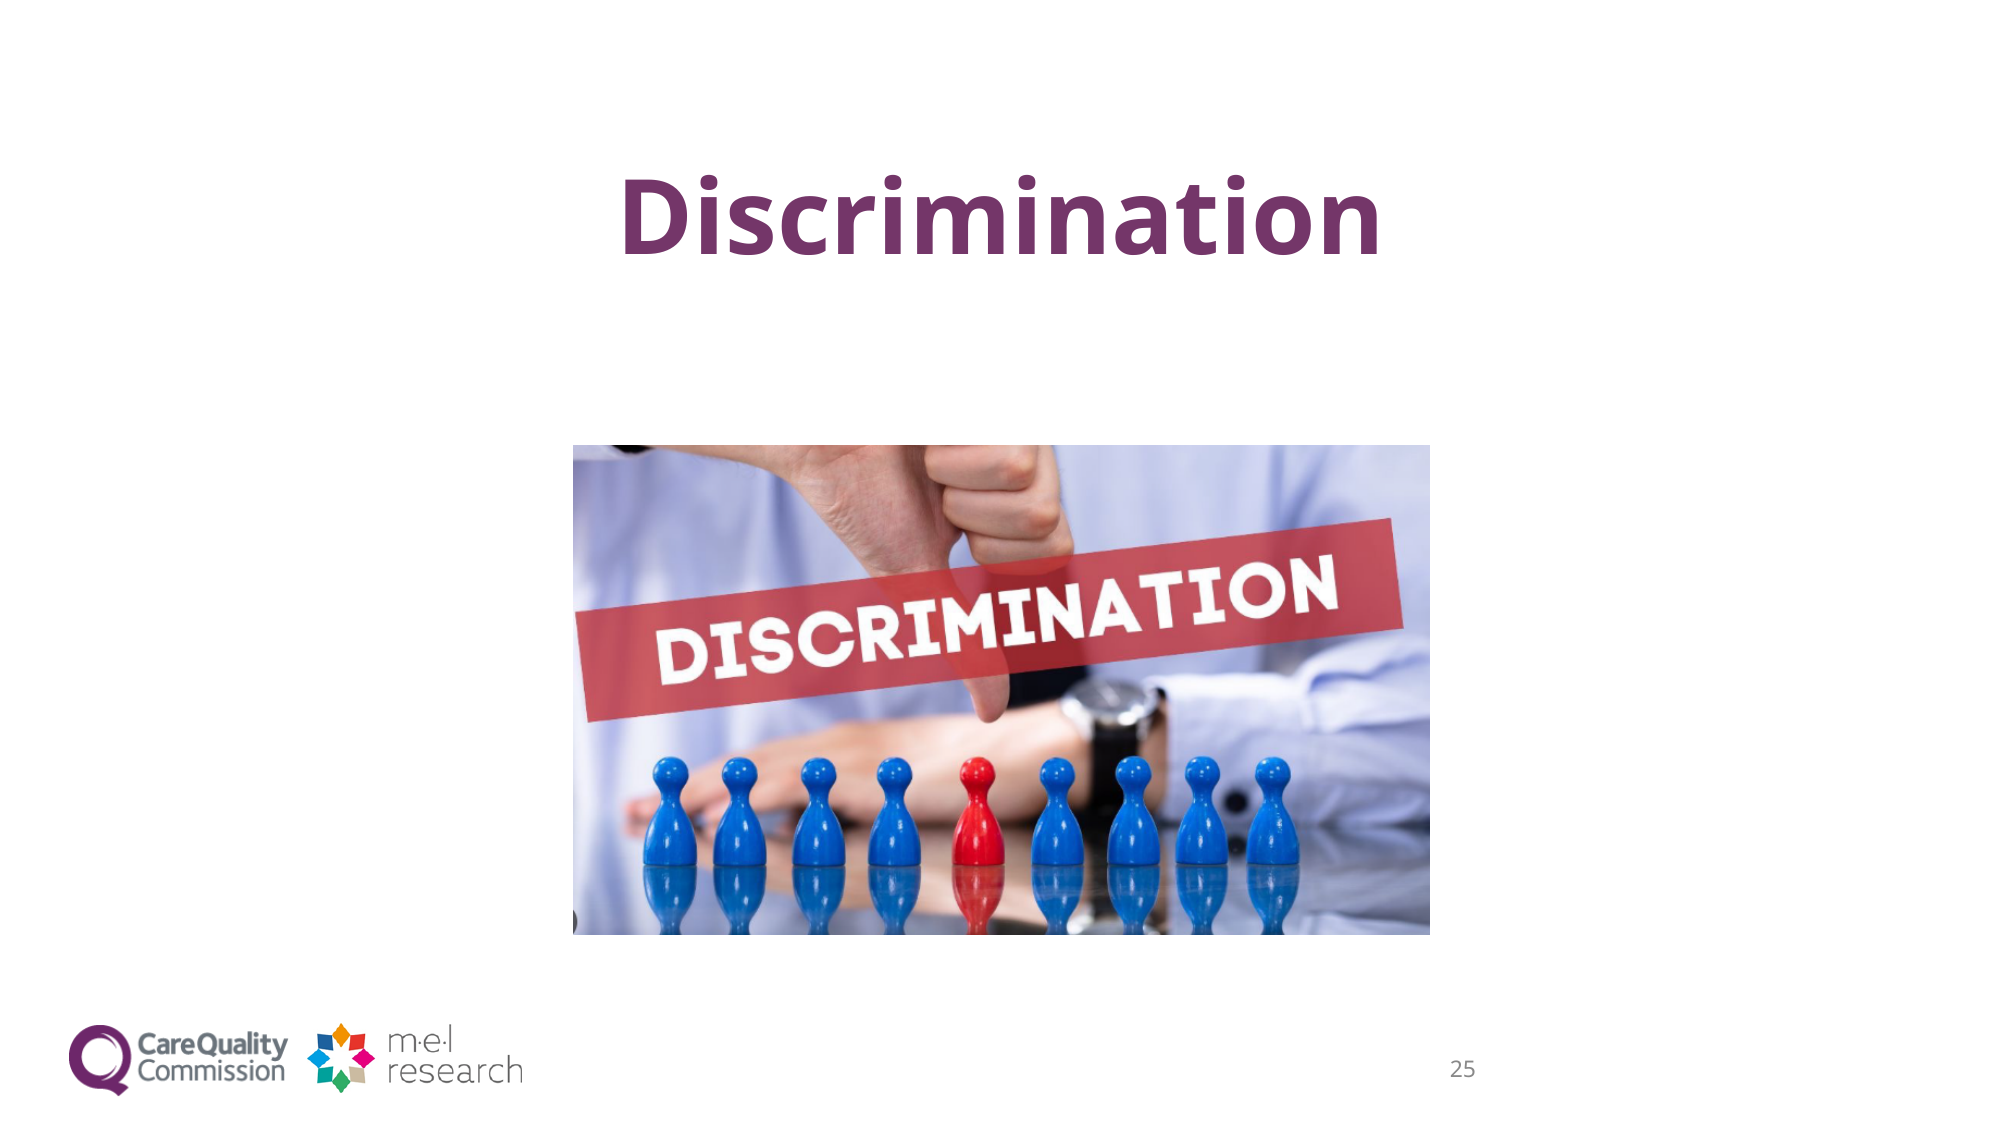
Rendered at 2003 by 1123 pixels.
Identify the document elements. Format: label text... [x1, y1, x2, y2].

picture [67, 1023, 291, 1099]
text_box 25 [1434, 1039, 1902, 1100]
picture [307, 1023, 522, 1093]
title Discrimination [131, 78, 1871, 327]
picture [573, 445, 1430, 935]
